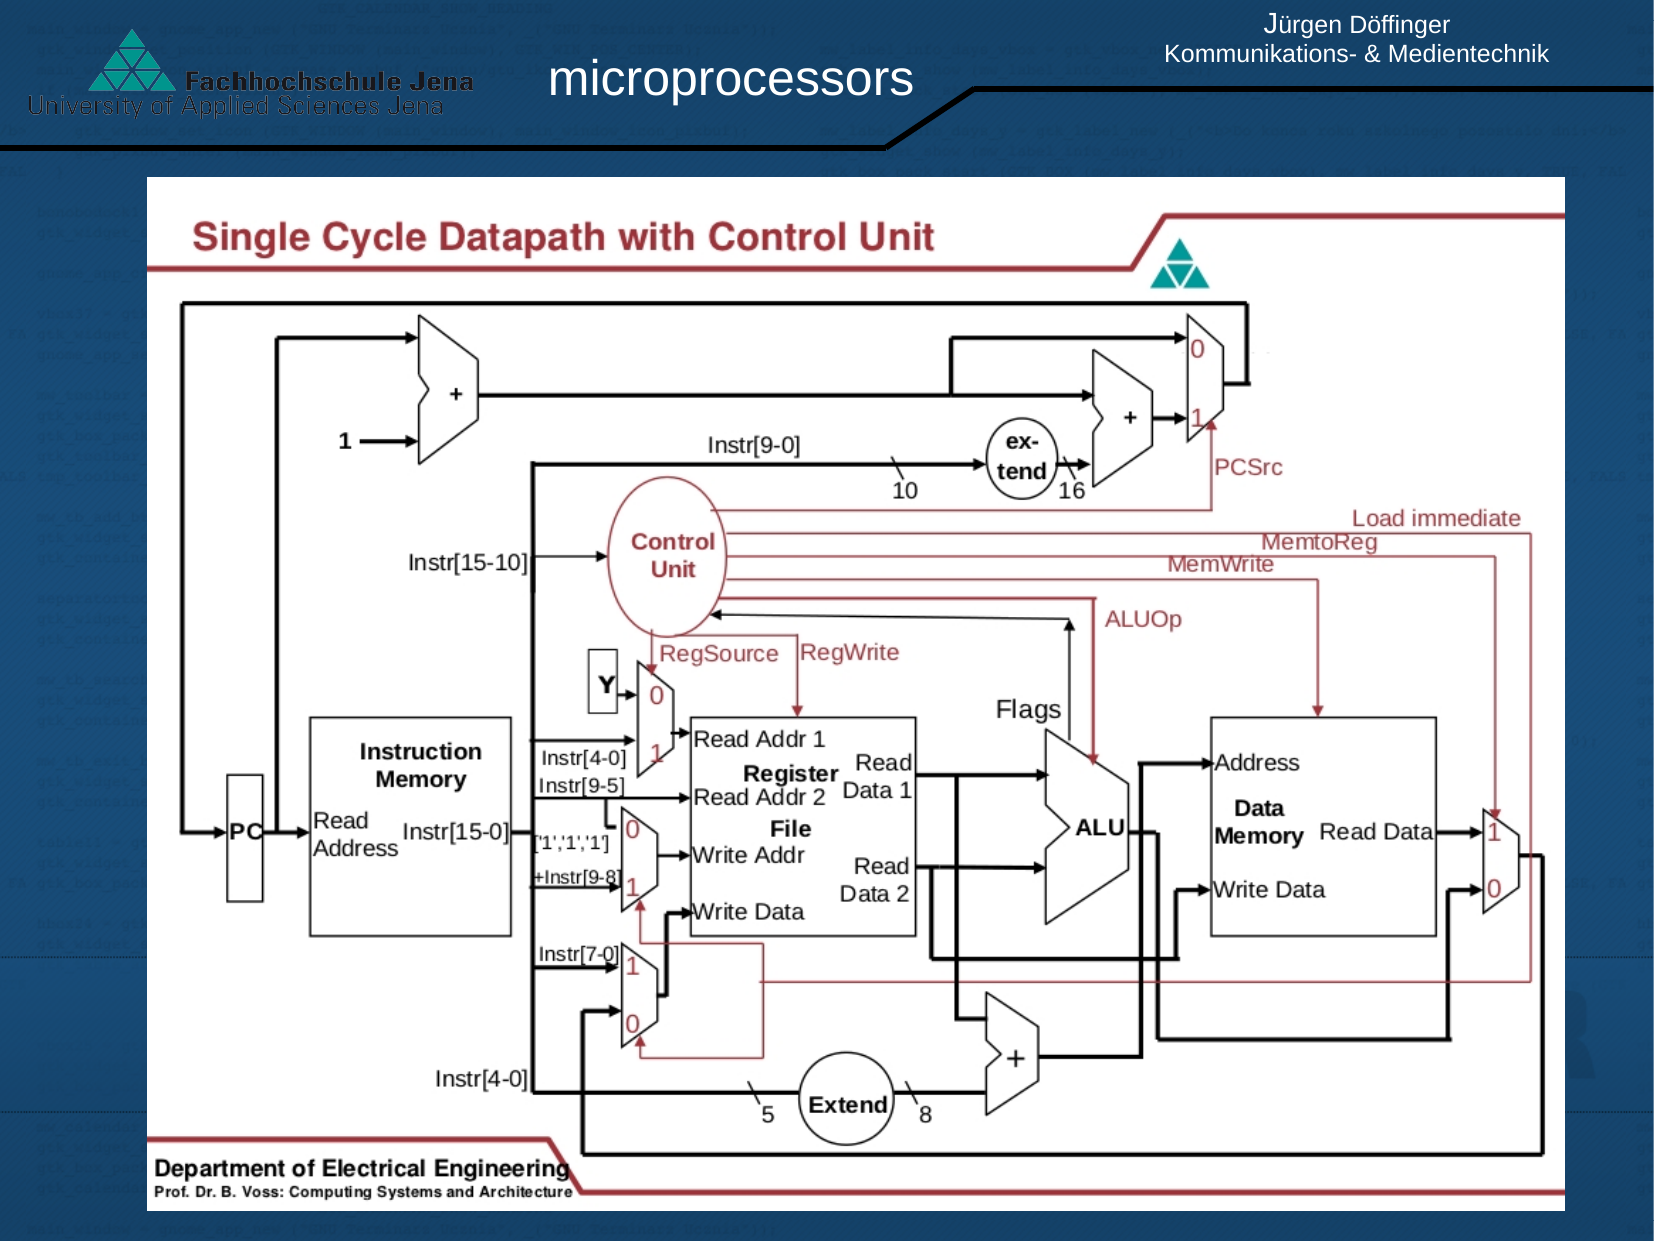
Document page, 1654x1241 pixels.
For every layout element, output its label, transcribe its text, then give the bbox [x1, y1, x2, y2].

picture [0, 92, 1654, 1241]
text_box microprocessors [533, 42, 930, 114]
picture [0, 0, 1654, 145]
text_box Jürgen Döffinger Kommunikations- & Medientechnik [1149, 0, 1565, 76]
